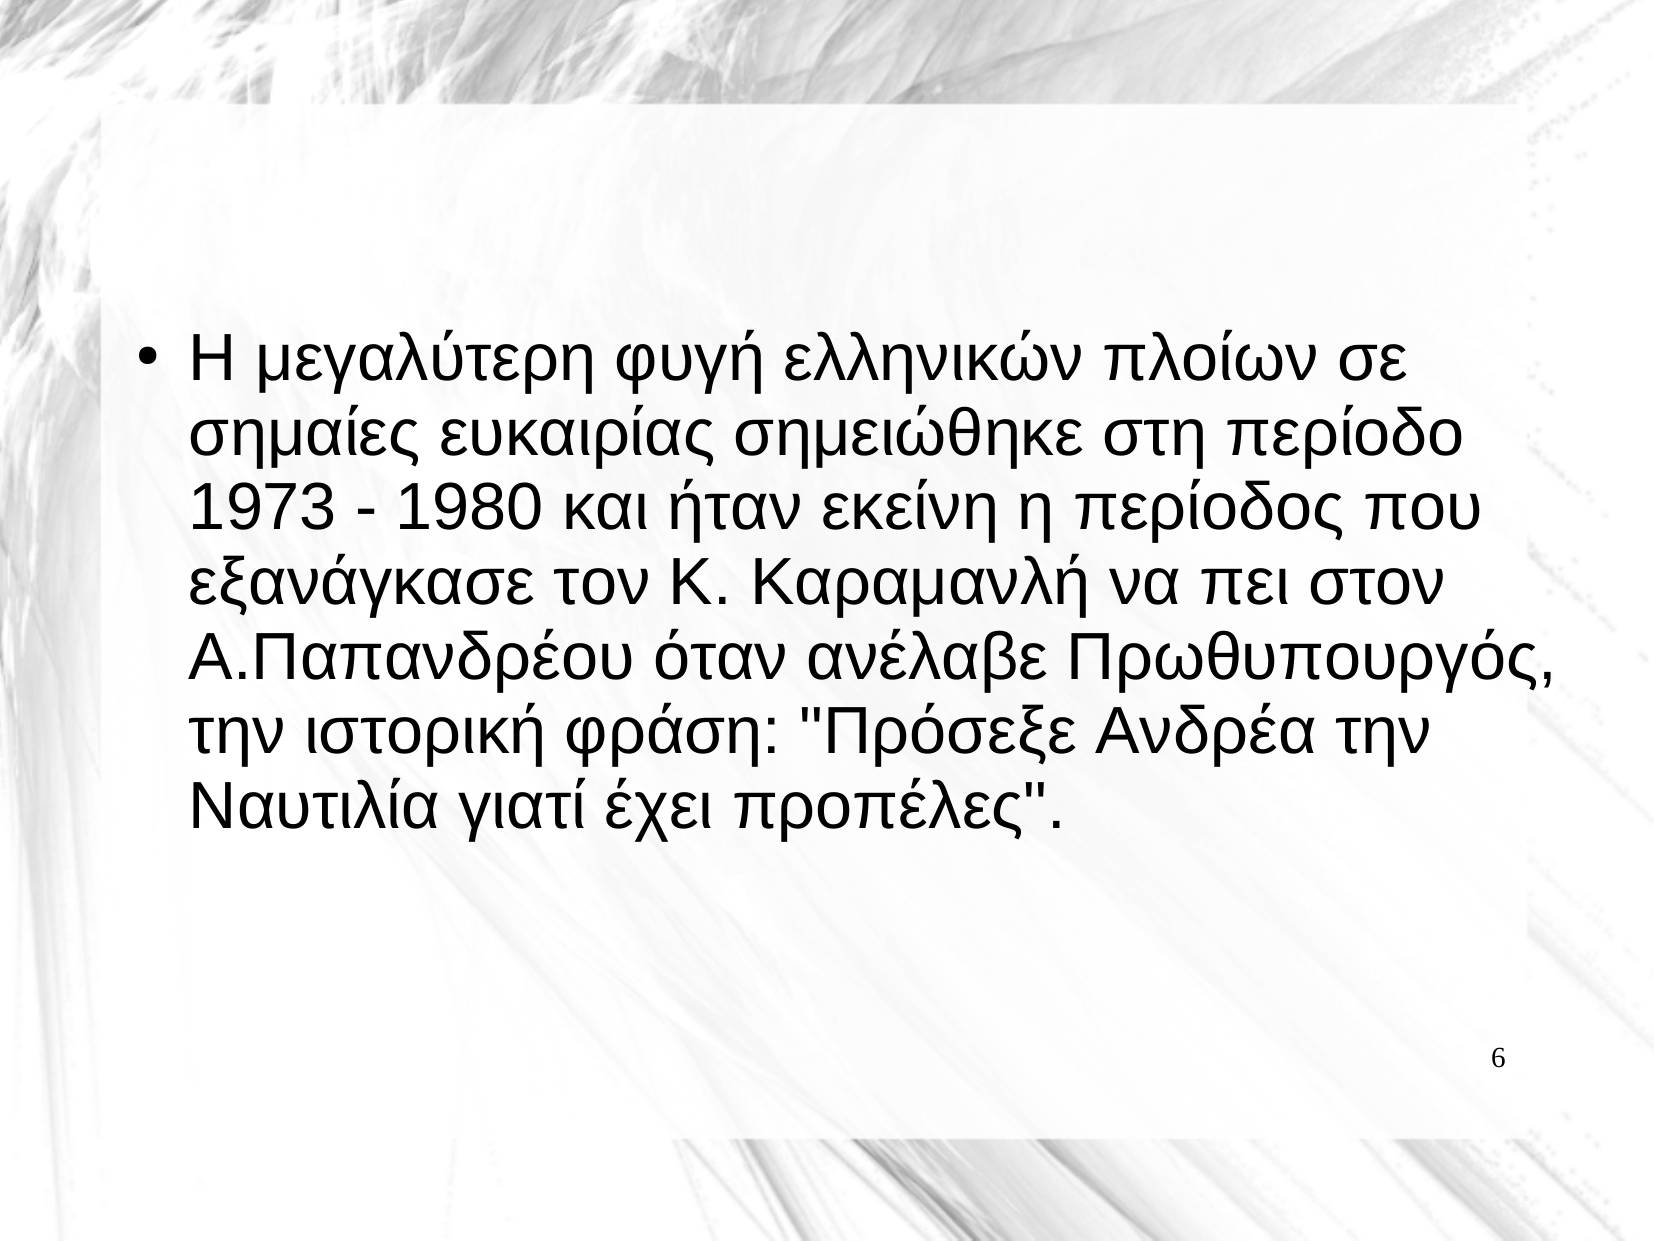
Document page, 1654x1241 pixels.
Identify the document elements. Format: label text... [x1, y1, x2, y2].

list Η μεγαλύτερη φυγή ελληνικών πλοίων σε σημαίες ευκαιρίας σημειώθηκε στη περίοδο 1973 - 1980 και ήταν εκείνη η περίοδος που εξανάγκασε τον Κ. Καραμανλή να πει στον Α.Παπανδρέου όταν ανέλαβε Πρωθυπουργός, την ιστορική φράση: "Πρόσεξε Ανδρέα την Ναυτιλία γιατί έχει προπέλες". [118, 319, 1571, 945]
picture [0, 0, 1654, 1241]
